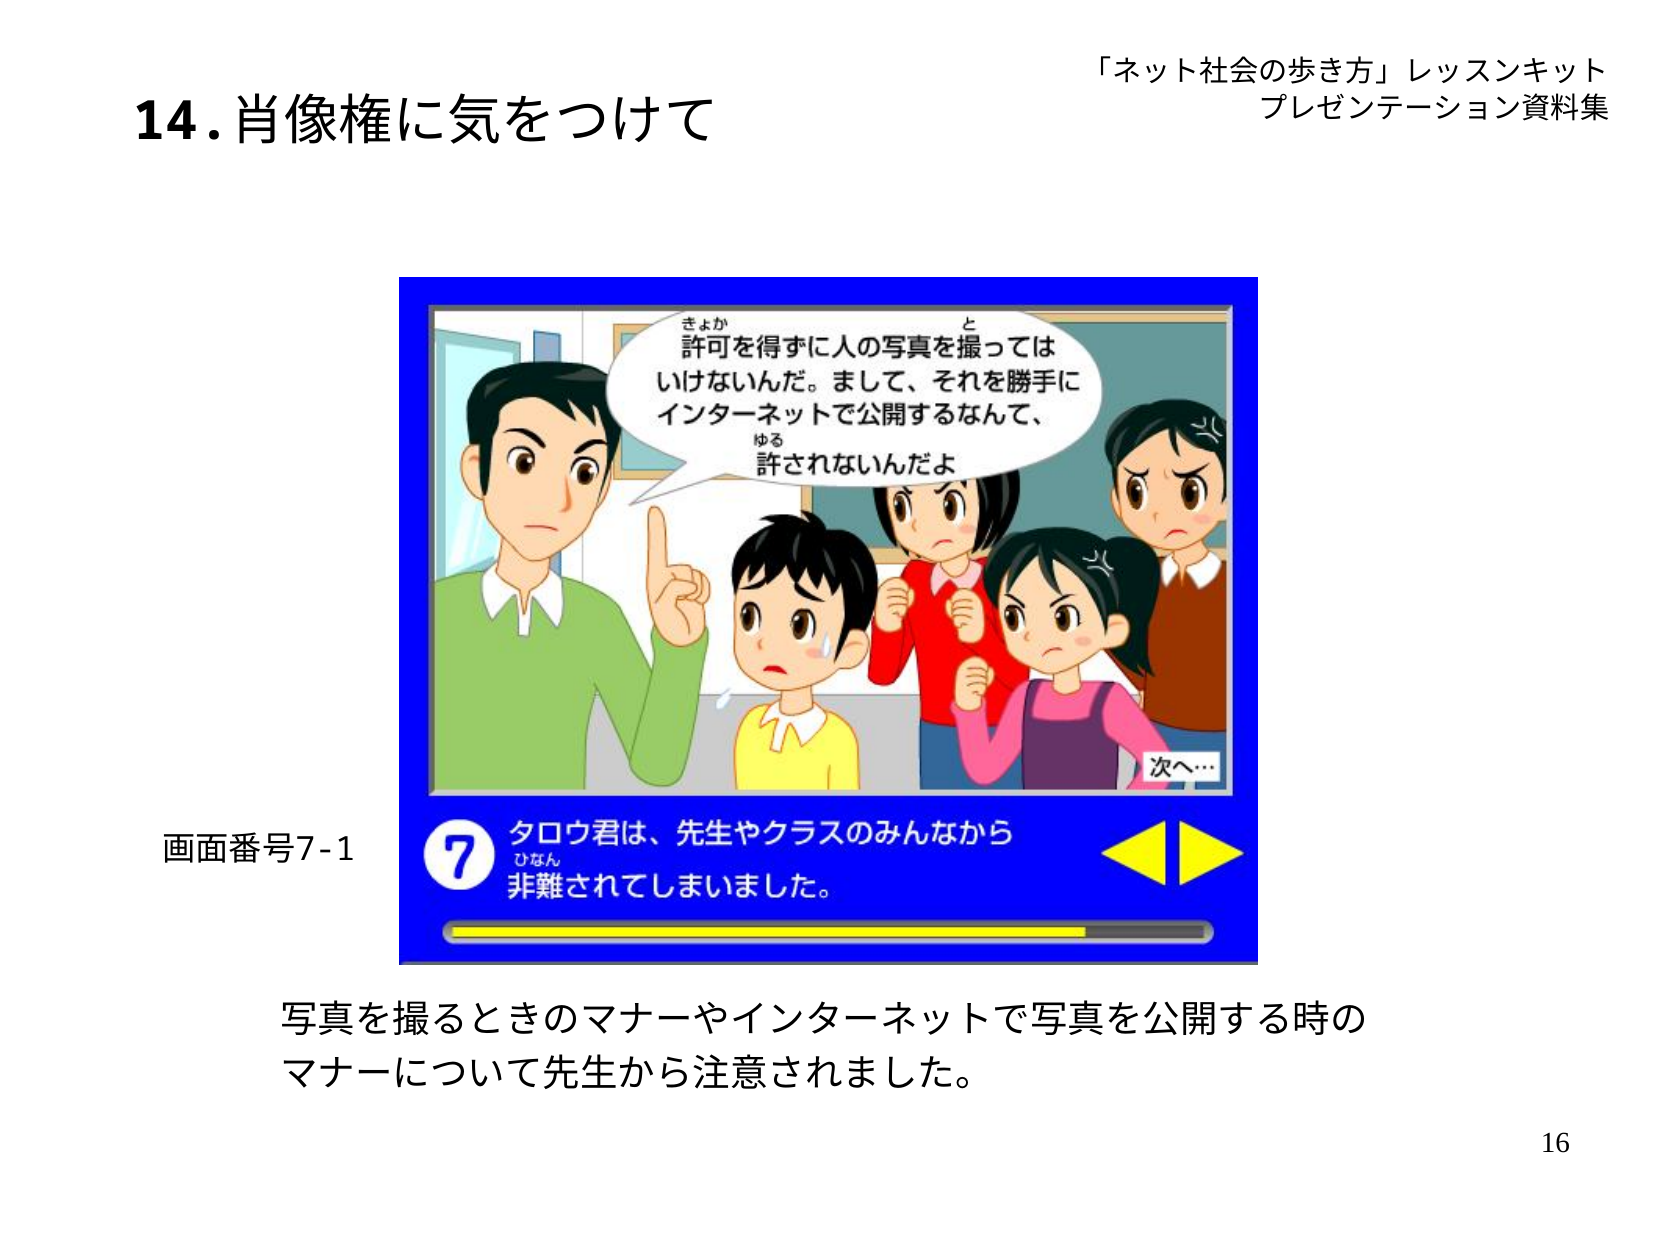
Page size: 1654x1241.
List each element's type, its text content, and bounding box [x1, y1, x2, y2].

text_box 画面番号7-1 [147, 826, 384, 875]
text_box 14.肖像権に気をつけて [118, 88, 1093, 158]
picture [399, 277, 1258, 965]
text_box 「ネット社会の歩き方」レッスンキット プレゼンテーション資料集 [1062, 44, 1625, 134]
text_box 写真を撮るときのマナーやインターネットで写真を公開する時のマナーについて先生から注意されました。 [265, 981, 1418, 1105]
